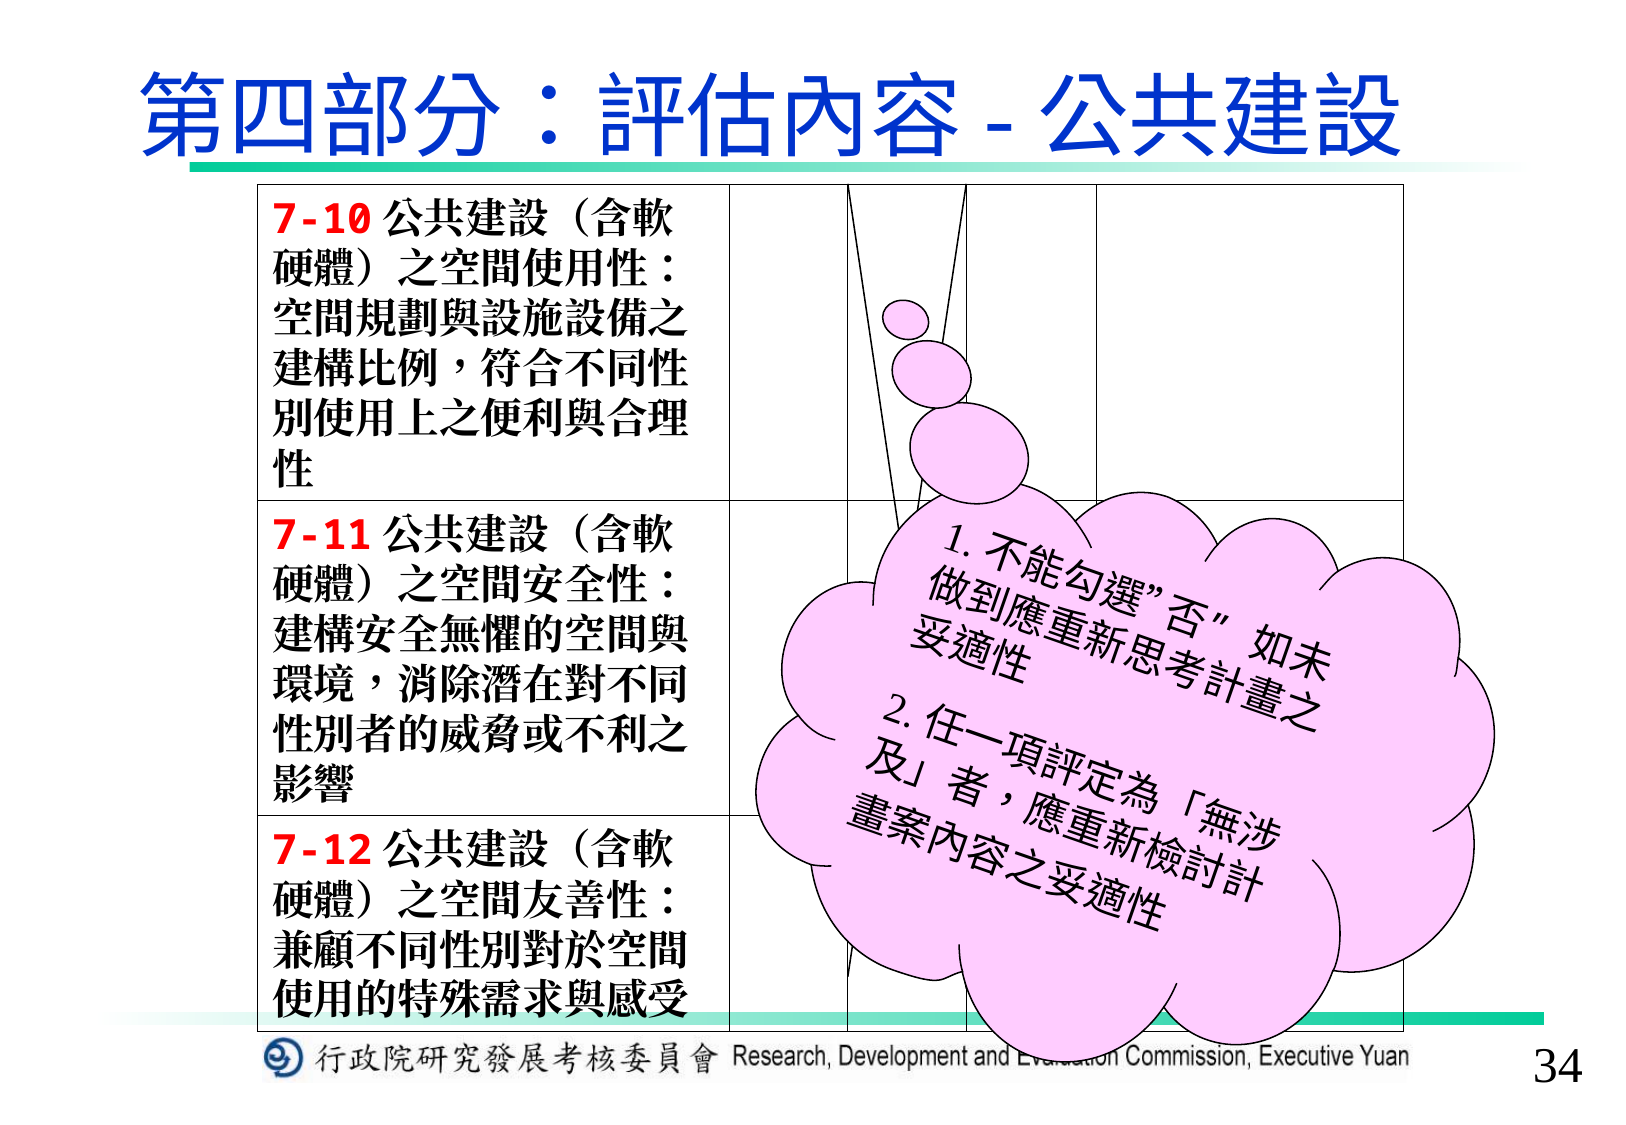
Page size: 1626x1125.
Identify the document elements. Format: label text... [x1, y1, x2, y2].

table_header [730, 185, 847, 500]
table_header [920, 481, 940, 500]
title 第四部分：評估內容-公共建設 [121, 37, 1504, 188]
text_box 1.不能勾選”否” 如未做到應重新思考計畫之妥適性 2.任一項評定為「無涉及」者，應重新檢討計畫案內容之妥適性 [882, 300, 929, 340]
table_cell [919, 501, 929, 508]
table_cell 7-12公共建設（含軟硬體）之空間友善性：兼顧不同性別對於空間使用的特殊需求與感受 [258, 816, 729, 1031]
table_header [1097, 185, 1403, 500]
table_cell 7-11公共建設（含軟硬體）之空間安全性：建構安全無懼的空間與環境，消除潛在對不同性別者的威脅或不利之影響 [258, 501, 729, 815]
table_cell [848, 948, 966, 1031]
table_cell [967, 992, 991, 1031]
text_box 1.不能勾選”否” 如未做到應重新思考計畫之妥適性 2.任一項評定為「無涉及」者，應重新檢討計畫案內容之妥適性 [755, 340, 1495, 1062]
table_cell [1057, 501, 1096, 520]
table_cell [1144, 1009, 1187, 1031]
table_header 7-10公共建設（含軟硬體）之空間使用性：空間規劃與設施設備之建構比例，符合不同性別使用上之便利與合理性 [258, 185, 729, 500]
table_cell [1179, 501, 1403, 570]
table_cell [730, 816, 847, 1031]
picture [262, 1035, 1415, 1083]
table_header [967, 185, 1096, 500]
table_header [849, 185, 965, 500]
table_cell [1287, 961, 1403, 1031]
table_cell [896, 501, 917, 526]
table_cell [848, 501, 897, 583]
table_header [848, 198, 893, 500]
table_header [944, 198, 966, 360]
table_cell [730, 501, 847, 815]
